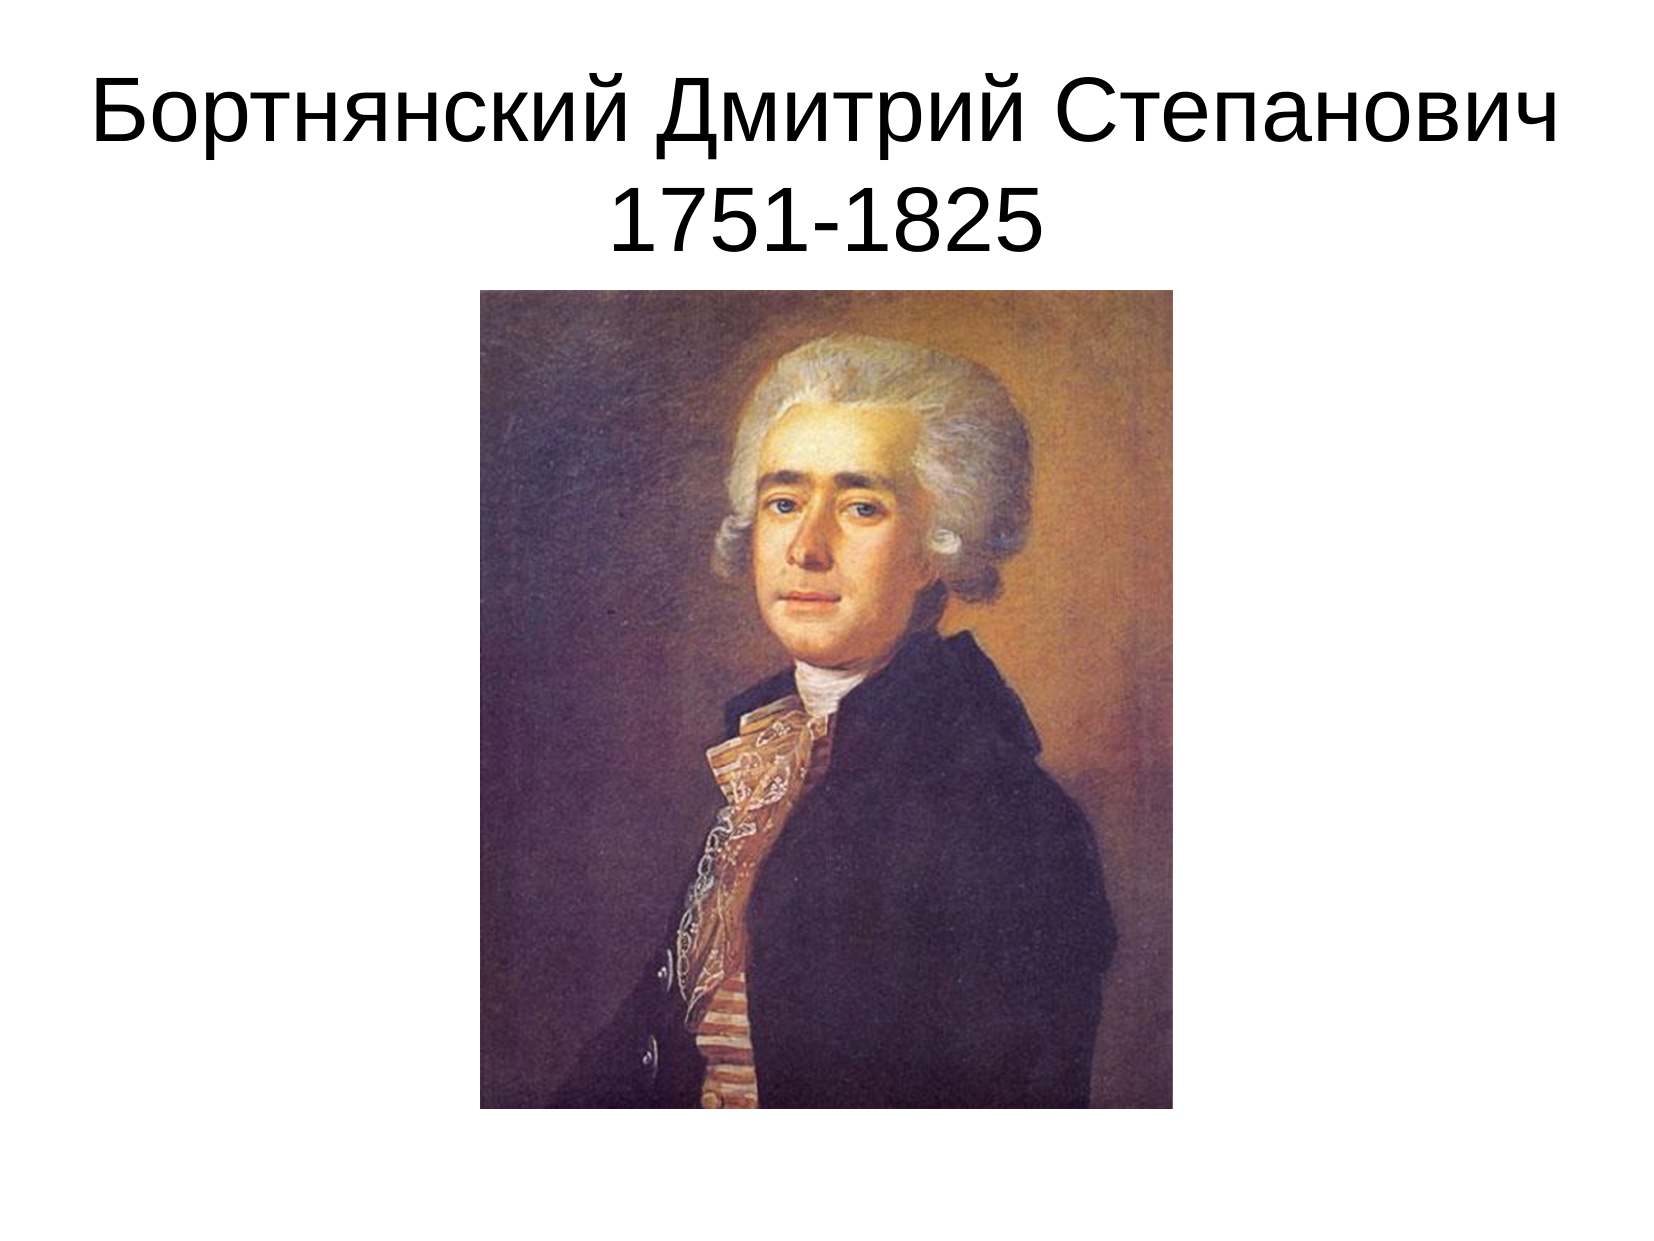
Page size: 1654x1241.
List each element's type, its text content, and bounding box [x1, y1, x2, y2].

picture [480, 290, 1173, 1109]
title Бортнянский Дмитрий Степанович 1751-1825 [82, 49, 1571, 257]
